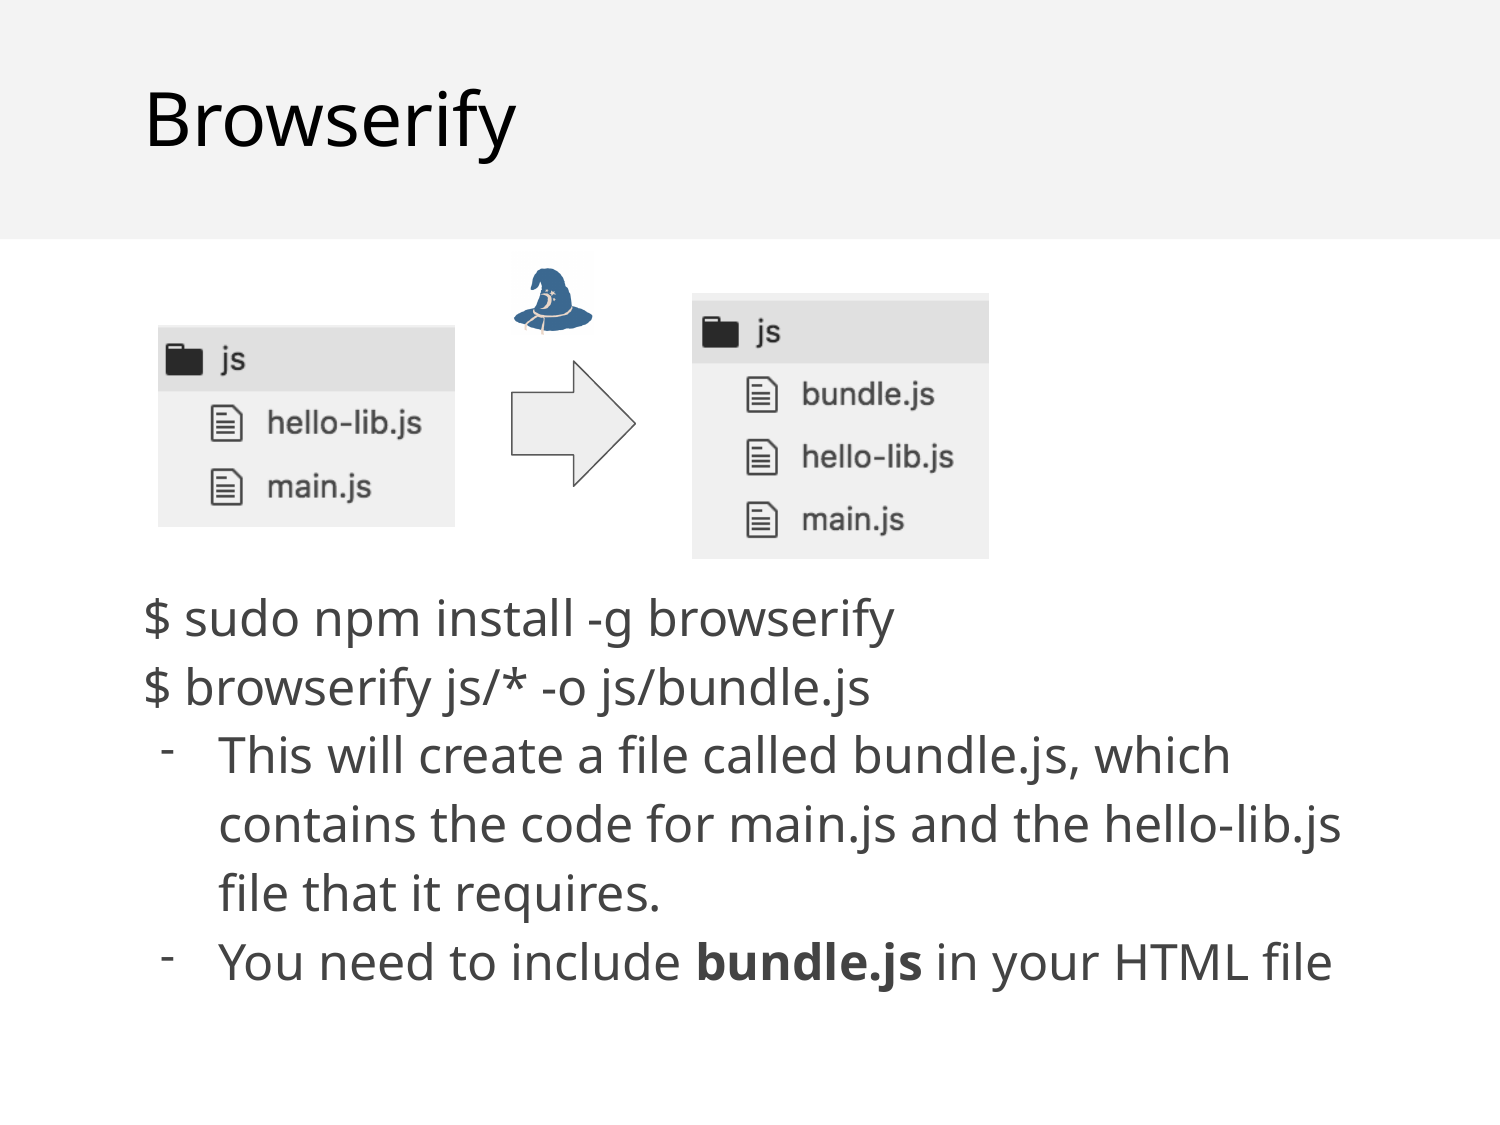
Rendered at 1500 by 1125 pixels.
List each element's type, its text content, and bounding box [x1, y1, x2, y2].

picture [692, 293, 989, 559]
picture [511, 251, 594, 335]
title Browserify [128, 56, 1372, 183]
picture [158, 325, 455, 527]
text_box [511, 361, 636, 487]
list $ sudo npm install -g browserify $ browserify js/* -o js/bundle.js This will create a file called bundle.js, which contains the code for main.js and the hello-lib.js file that it requires. You need to include bundle.js in your HTML file [128, 561, 1372, 955]
